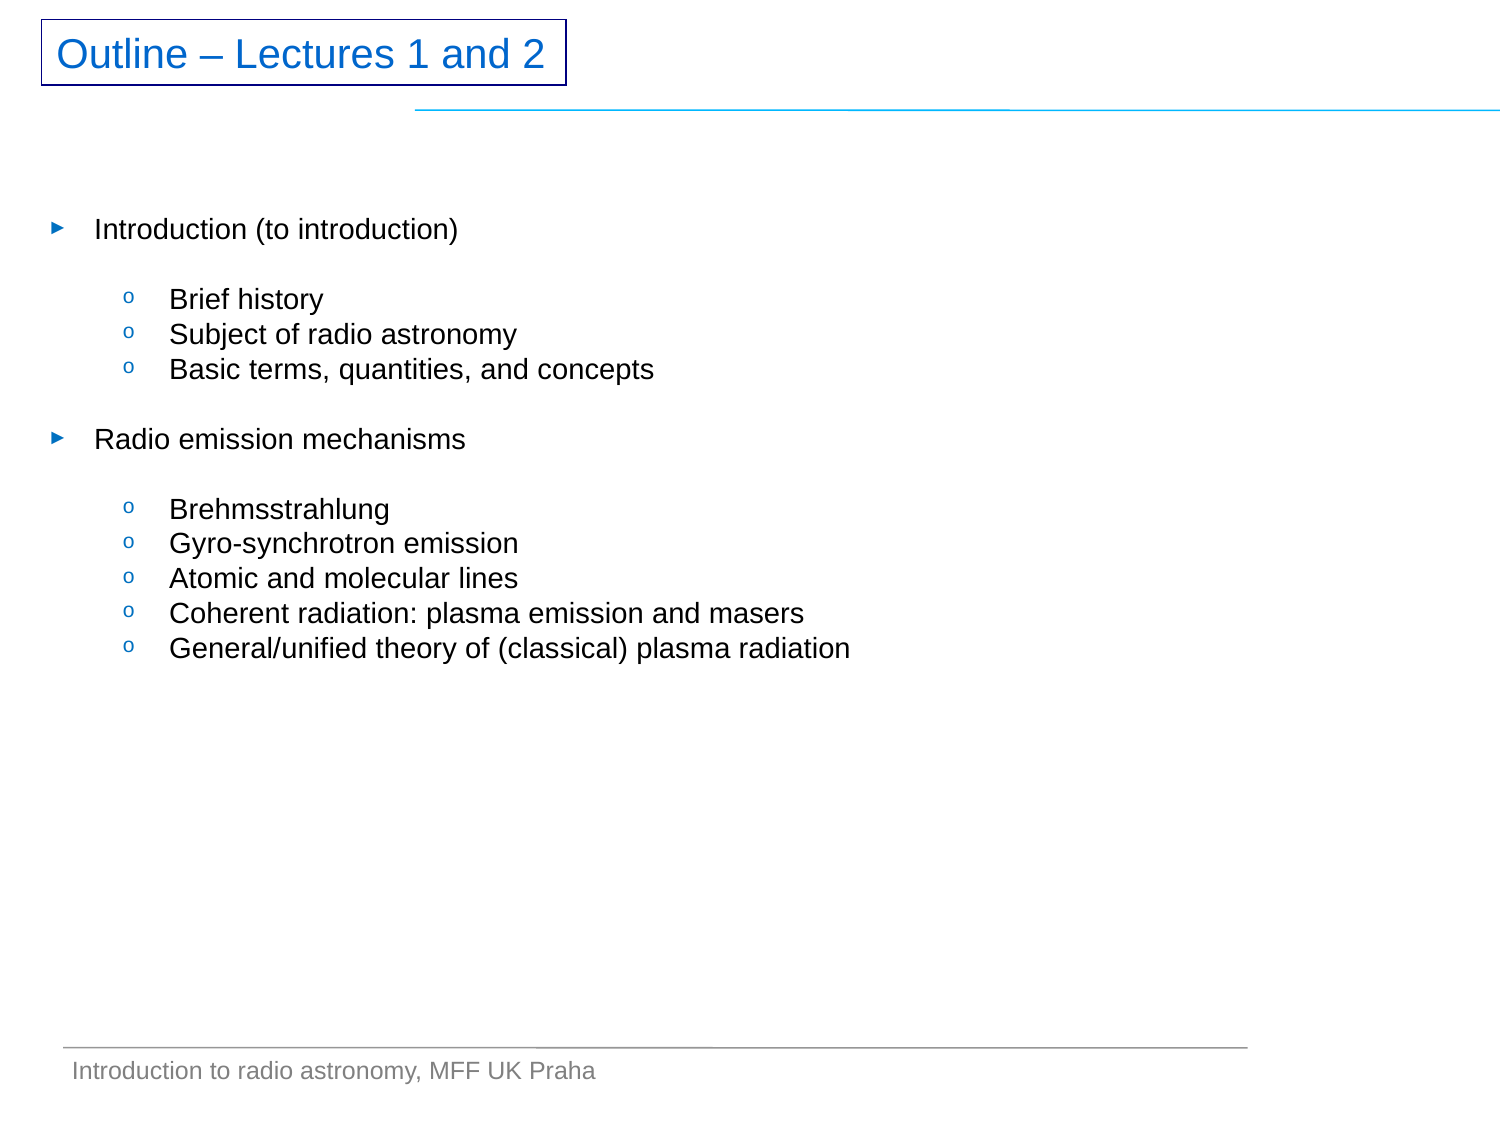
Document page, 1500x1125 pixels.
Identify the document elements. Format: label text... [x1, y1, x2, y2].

text_box Outline – Lectures 1 and 2 [41, 19, 566, 85]
text_box Introduction (to introduction) Brief history Subject of radio astronomy Basic terms, quantities, and concepts Radio emission mechanisms Brehmsstrahlung Gyro-synchrotron emission Atomic and molecular lines Coherent radiation: plasma emission and masers General/unified theory of (classical) plasma radiation [32, 202, 867, 778]
